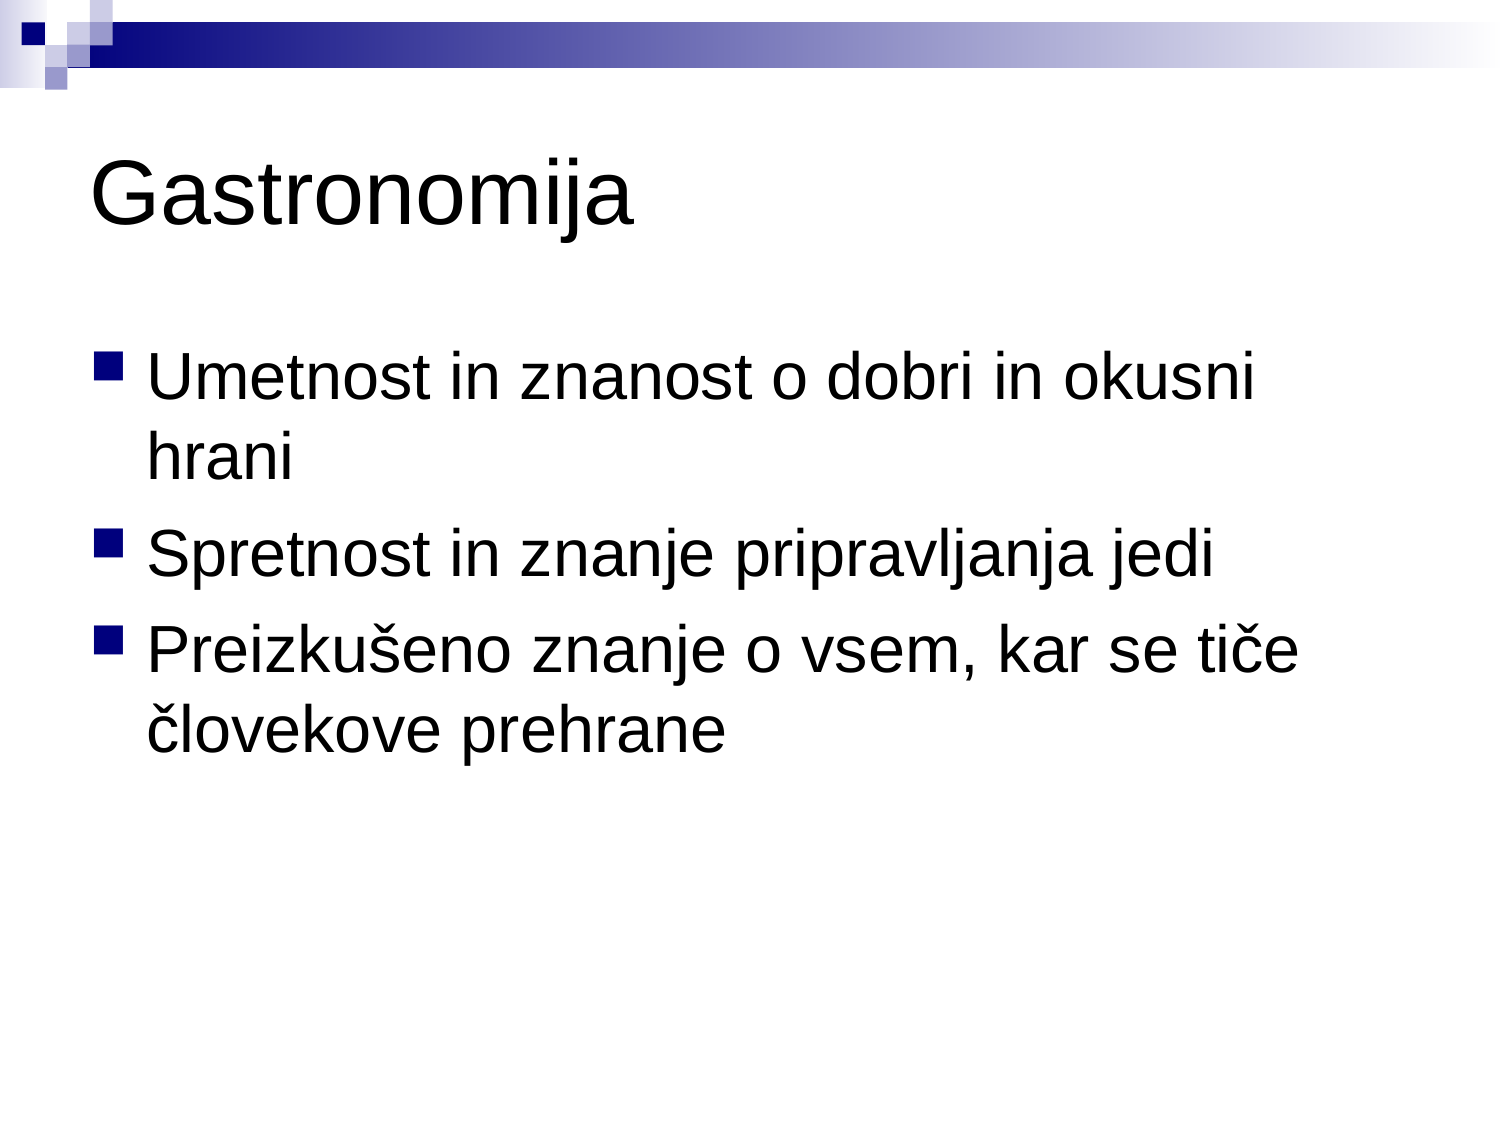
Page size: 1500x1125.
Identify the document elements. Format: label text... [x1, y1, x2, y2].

title Gastronomija [75, 75, 1426, 301]
list Umetnost in znanost o dobri in okusni hrani Spretnost in znanje pripravljanja jedi Preizkušeno znanje o vsem, kar se tiče človekove prehrane [75, 324, 1426, 963]
